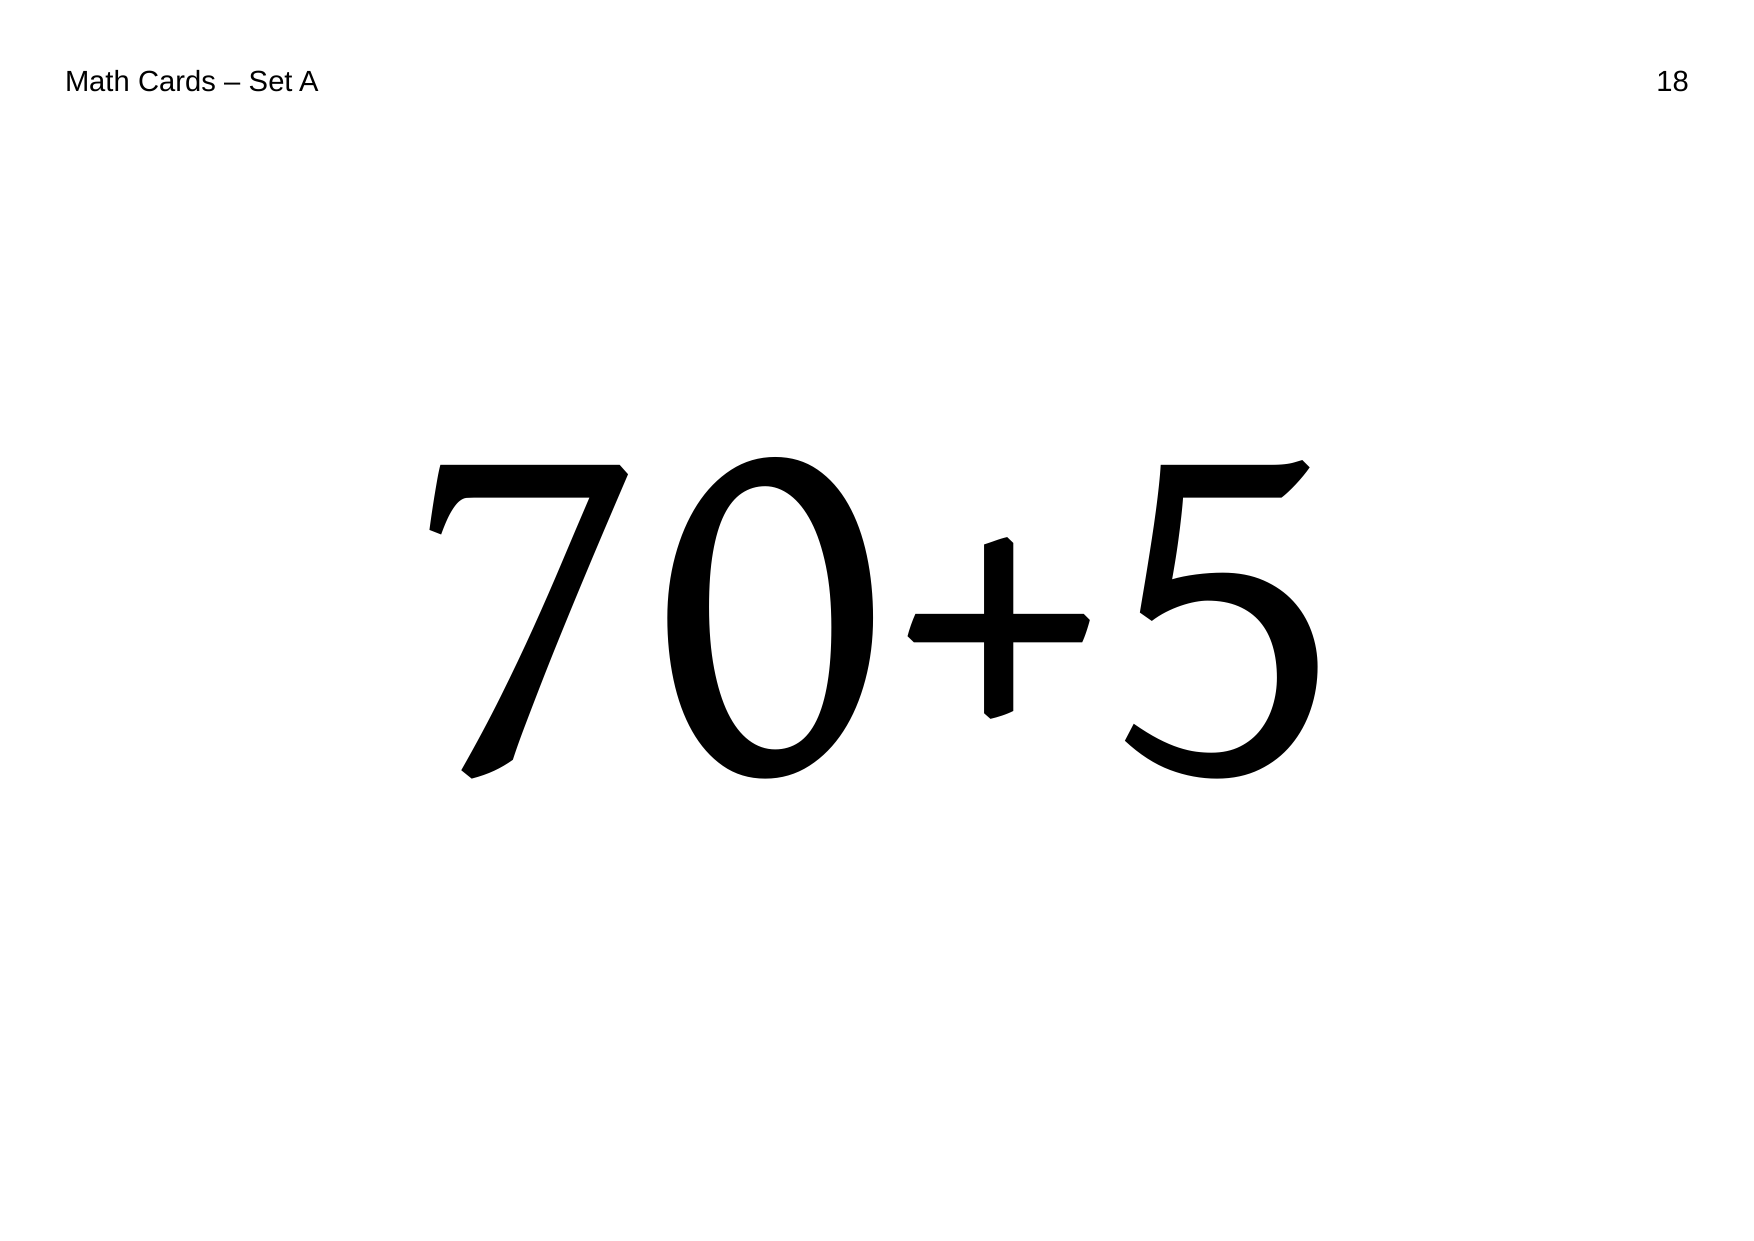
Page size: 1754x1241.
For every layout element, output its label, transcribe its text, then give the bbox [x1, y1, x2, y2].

text_box 70+5 [397, 318, 1357, 922]
text_box 18 [1650, 59, 1695, 104]
text_box Math Cards – Set A [59, 59, 326, 104]
